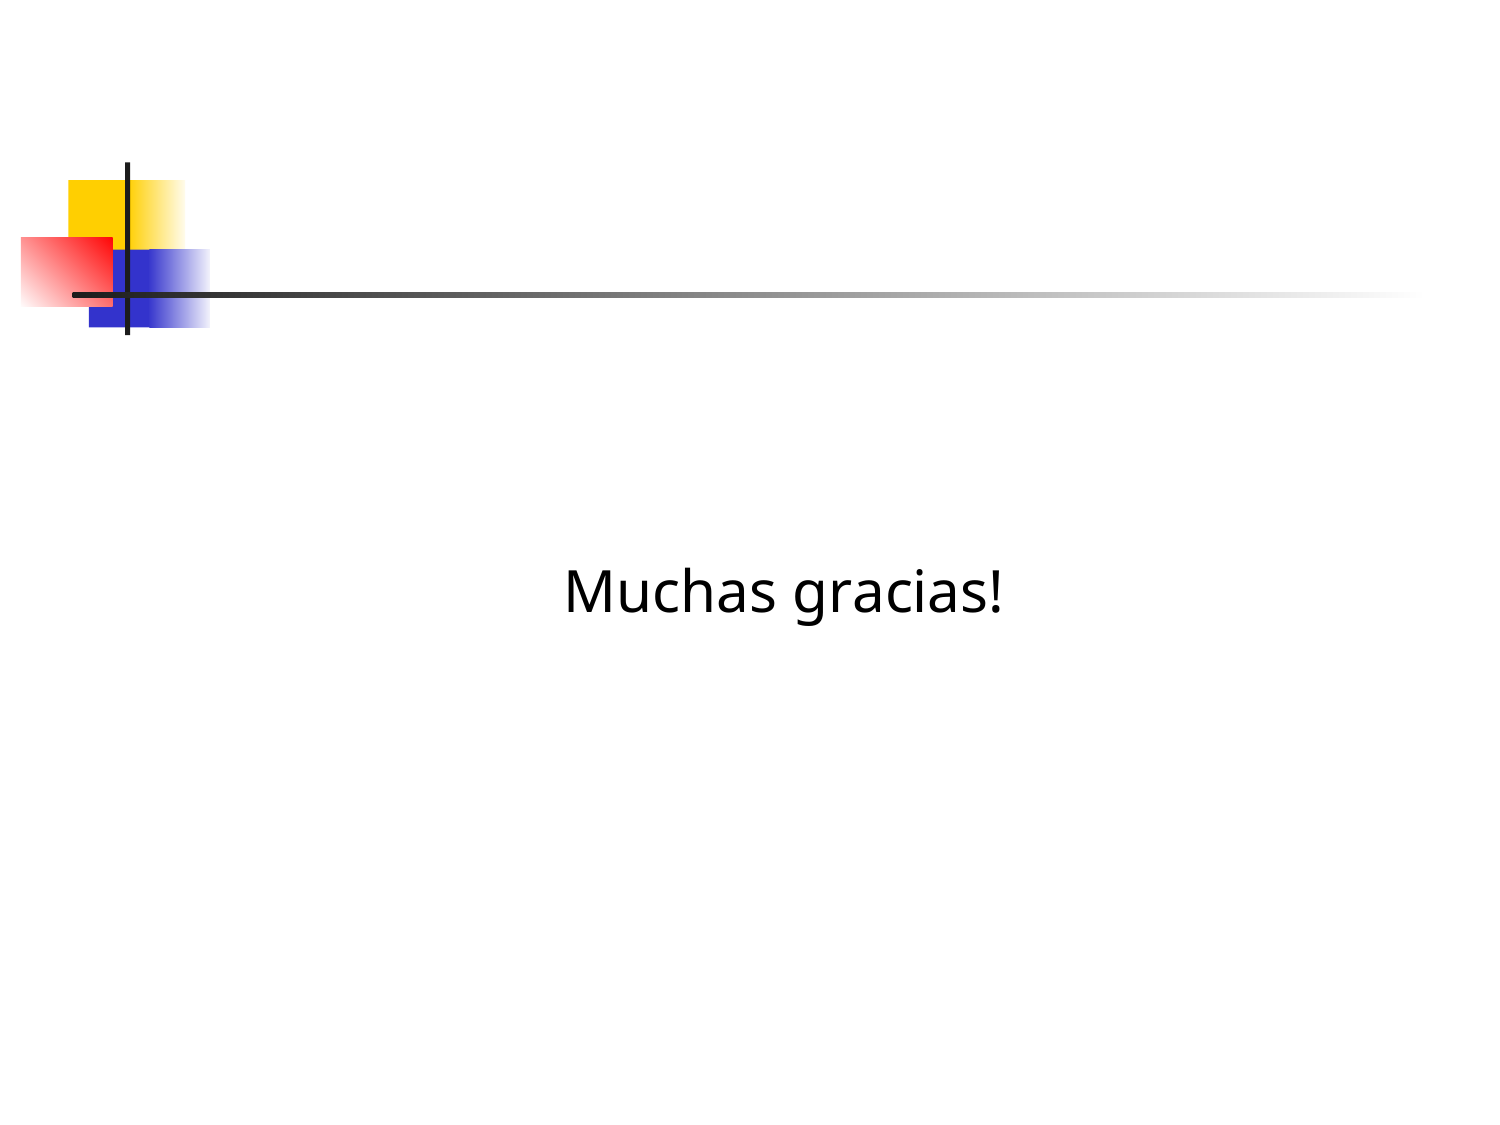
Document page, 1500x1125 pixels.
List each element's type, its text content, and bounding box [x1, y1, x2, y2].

list Muchas gracias! [193, 361, 1469, 976]
